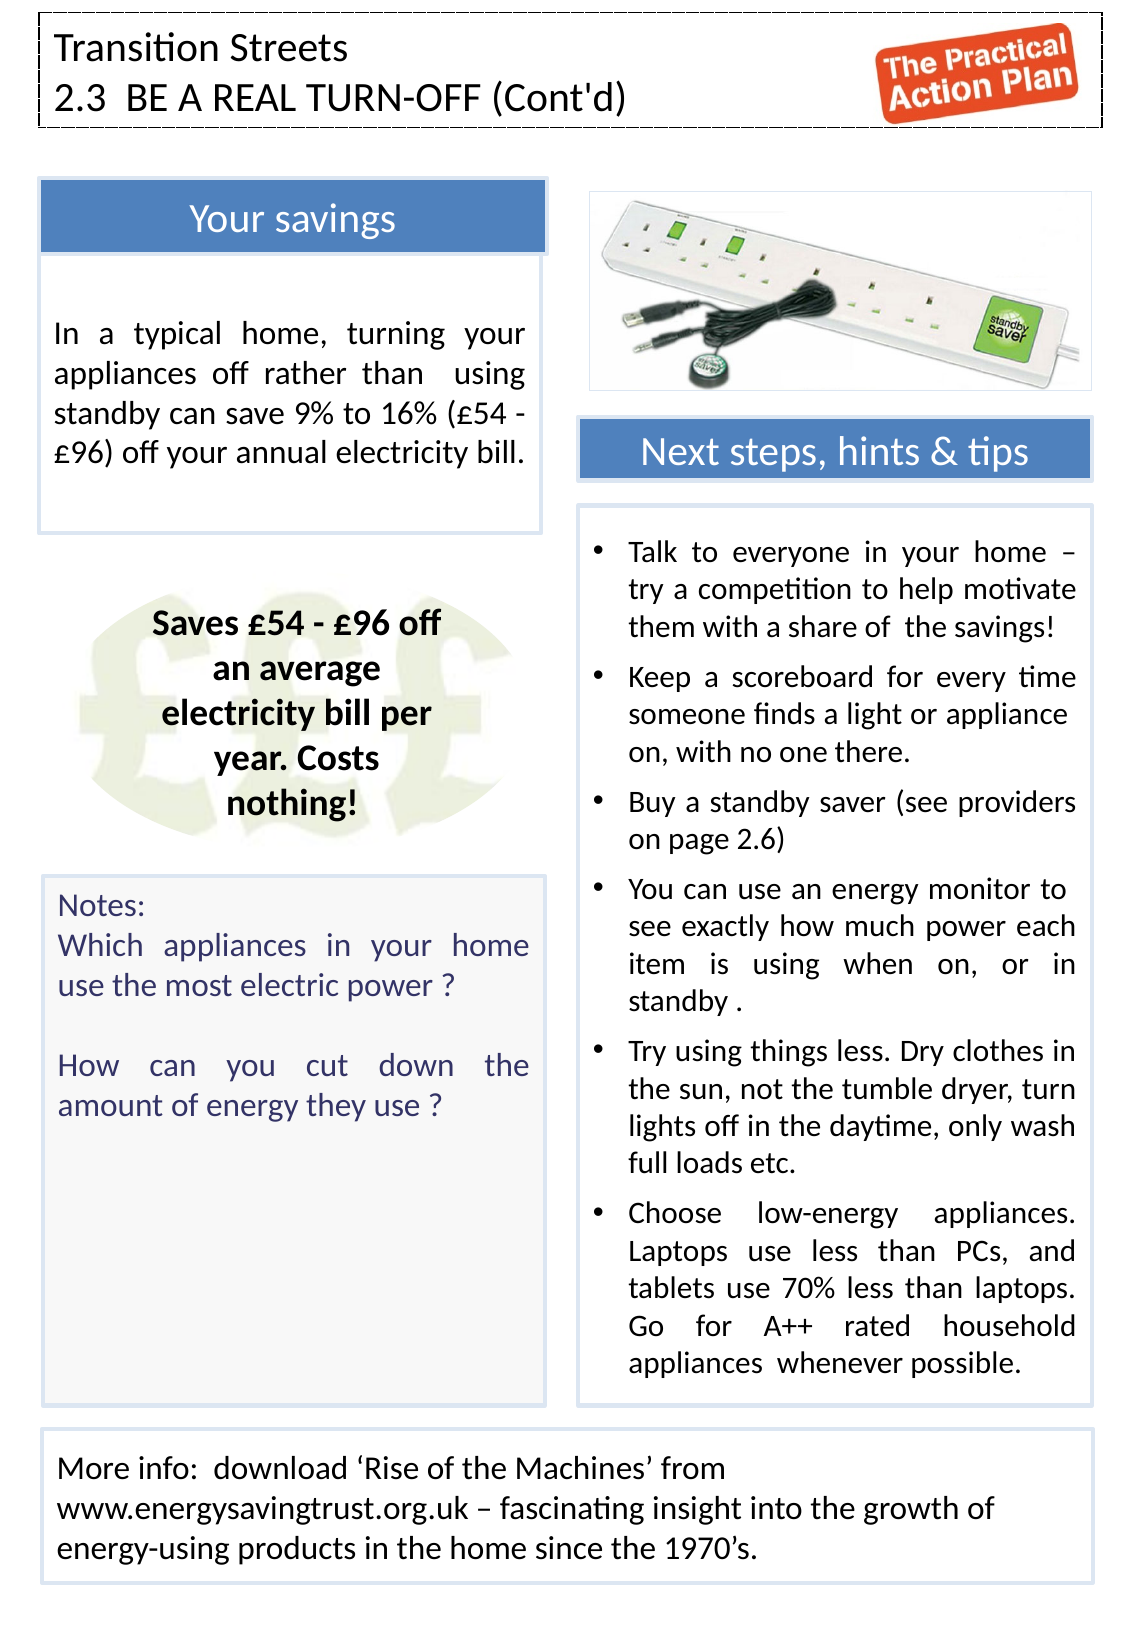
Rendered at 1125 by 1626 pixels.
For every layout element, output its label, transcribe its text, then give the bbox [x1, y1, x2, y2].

text_box Your savings [39, 177, 547, 255]
text_box Saves £54 - £96 off an average electricity bill per year. Costs nothing! [62, 571, 532, 851]
text_box Transition Streets 2.3 BE A REAL TURN-OFF (Cont'd) [38, 12, 1102, 128]
text_box Notes: Which appliances in your home use the most electric power ? How can you cut down the amount of energy they use ? [42, 876, 545, 1406]
text_box In a typical home, turning your appliances off rather than using standby can save 9% to 16% (£54 - £96) off your annual electricity bill. [38, 248, 542, 534]
text_box Talk to everyone in your home – try a competition to help motivate them with a share of the savings! Keep a scoreboard for every time someone finds a light or appliance on, with no one there. Buy a standby saver (see providers on page 2.6) You can use an energy monitor to see exactly how much power each item is using when on, or in standby . Try using things less. Dry clothes in the sun, not the tumble dryer, turn lights off in the daytime, only wash full loads etc. Choose low-energy appliances. Laptops use less than PCs, and tablets use 70% less than laptops. Go for A++ rated household appliances whenever possible. [578, 505, 1092, 1406]
text_box More info: download ‘Rise of the Machines’ from www.energysavingtrust.org.uk – fascinating insight into the growth of energy-using products in the home since the 1970’s. [41, 1429, 1093, 1583]
picture [589, 190, 1092, 391]
text_box Next steps, hints & tips [578, 416, 1092, 481]
